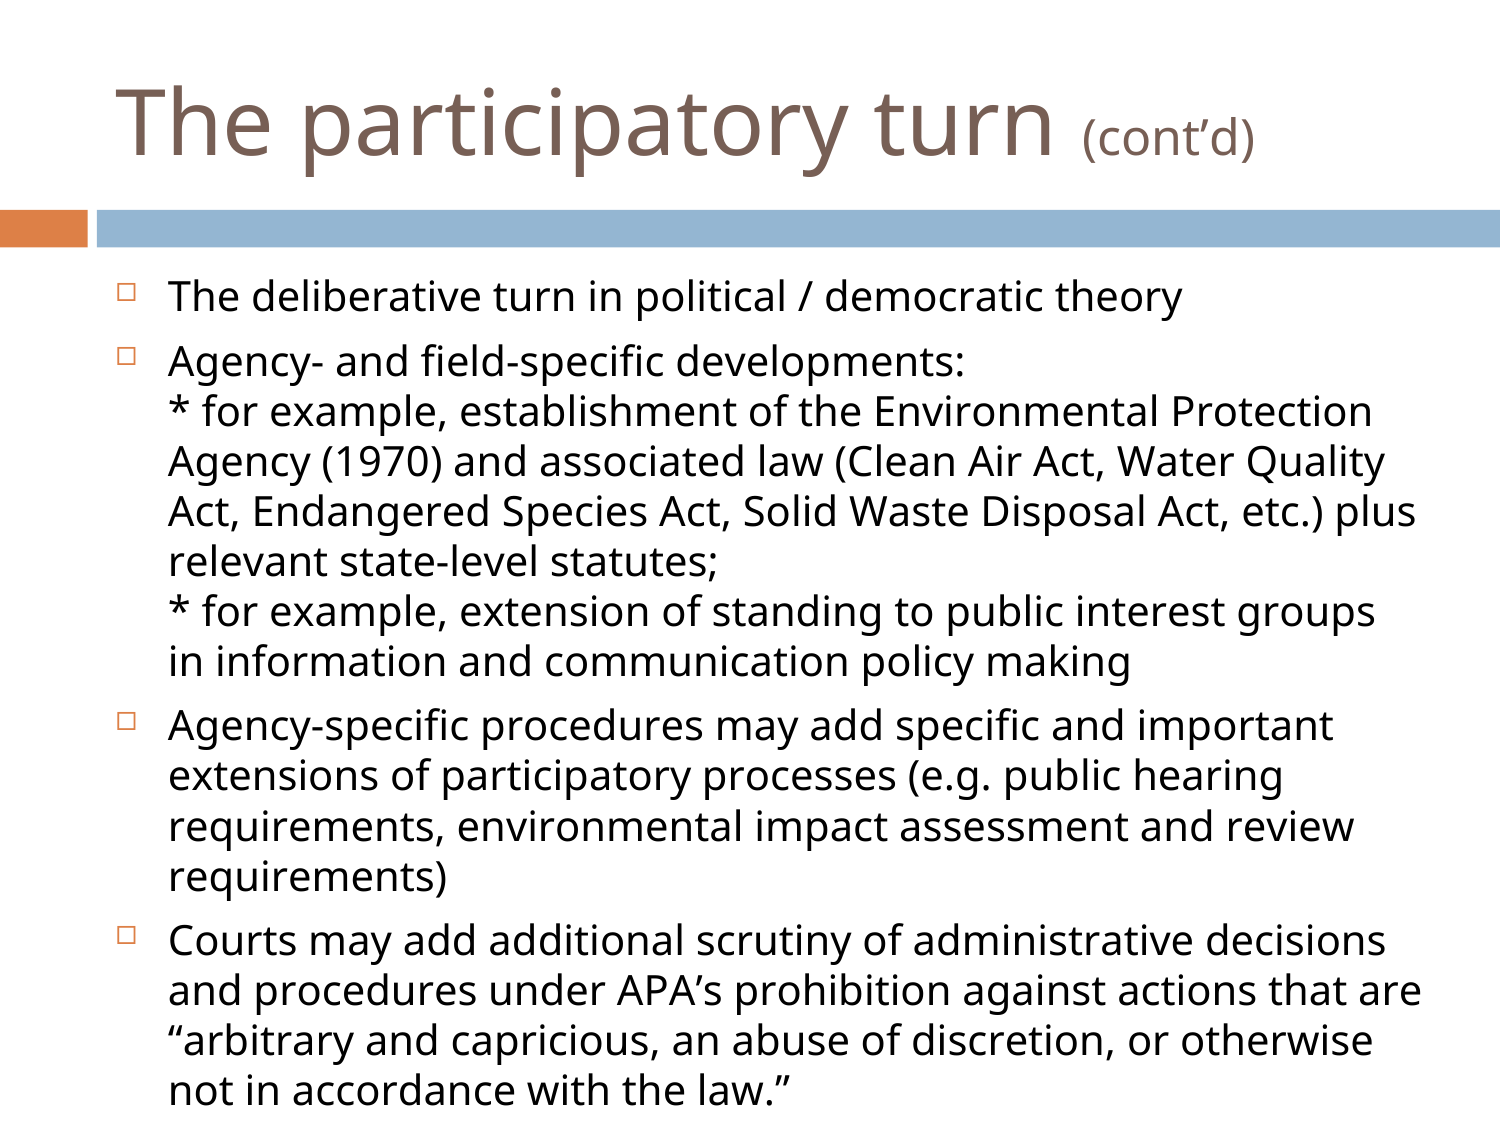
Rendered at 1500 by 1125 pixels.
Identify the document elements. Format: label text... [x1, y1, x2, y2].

title The participatory turn (cont’d) [100, 37, 1438, 201]
list The deliberative turn in political / democratic theory Agency- and field-specific developments: * for example, establishment of the Environmental Protection Agency (1970) and associated law (Clean Air Act, Water Quality Act, Endangered Species Act, Solid Waste Disposal Act, etc.) plus relevant state-level statutes; * for example, extension of standing to public interest groups in information and communication policy making Agency-specific procedures may add specific and important extensions of participatory processes (e.g. public hearing requirements, environmental impact assessment and review requirements) Courts may add additional scrutiny of administrative decisions and procedures under APA’s prohibition against actions that are “arbitrary and capricious, an abuse of discretion, or otherwise not in accordance with the law.” [100, 262, 1438, 1072]
